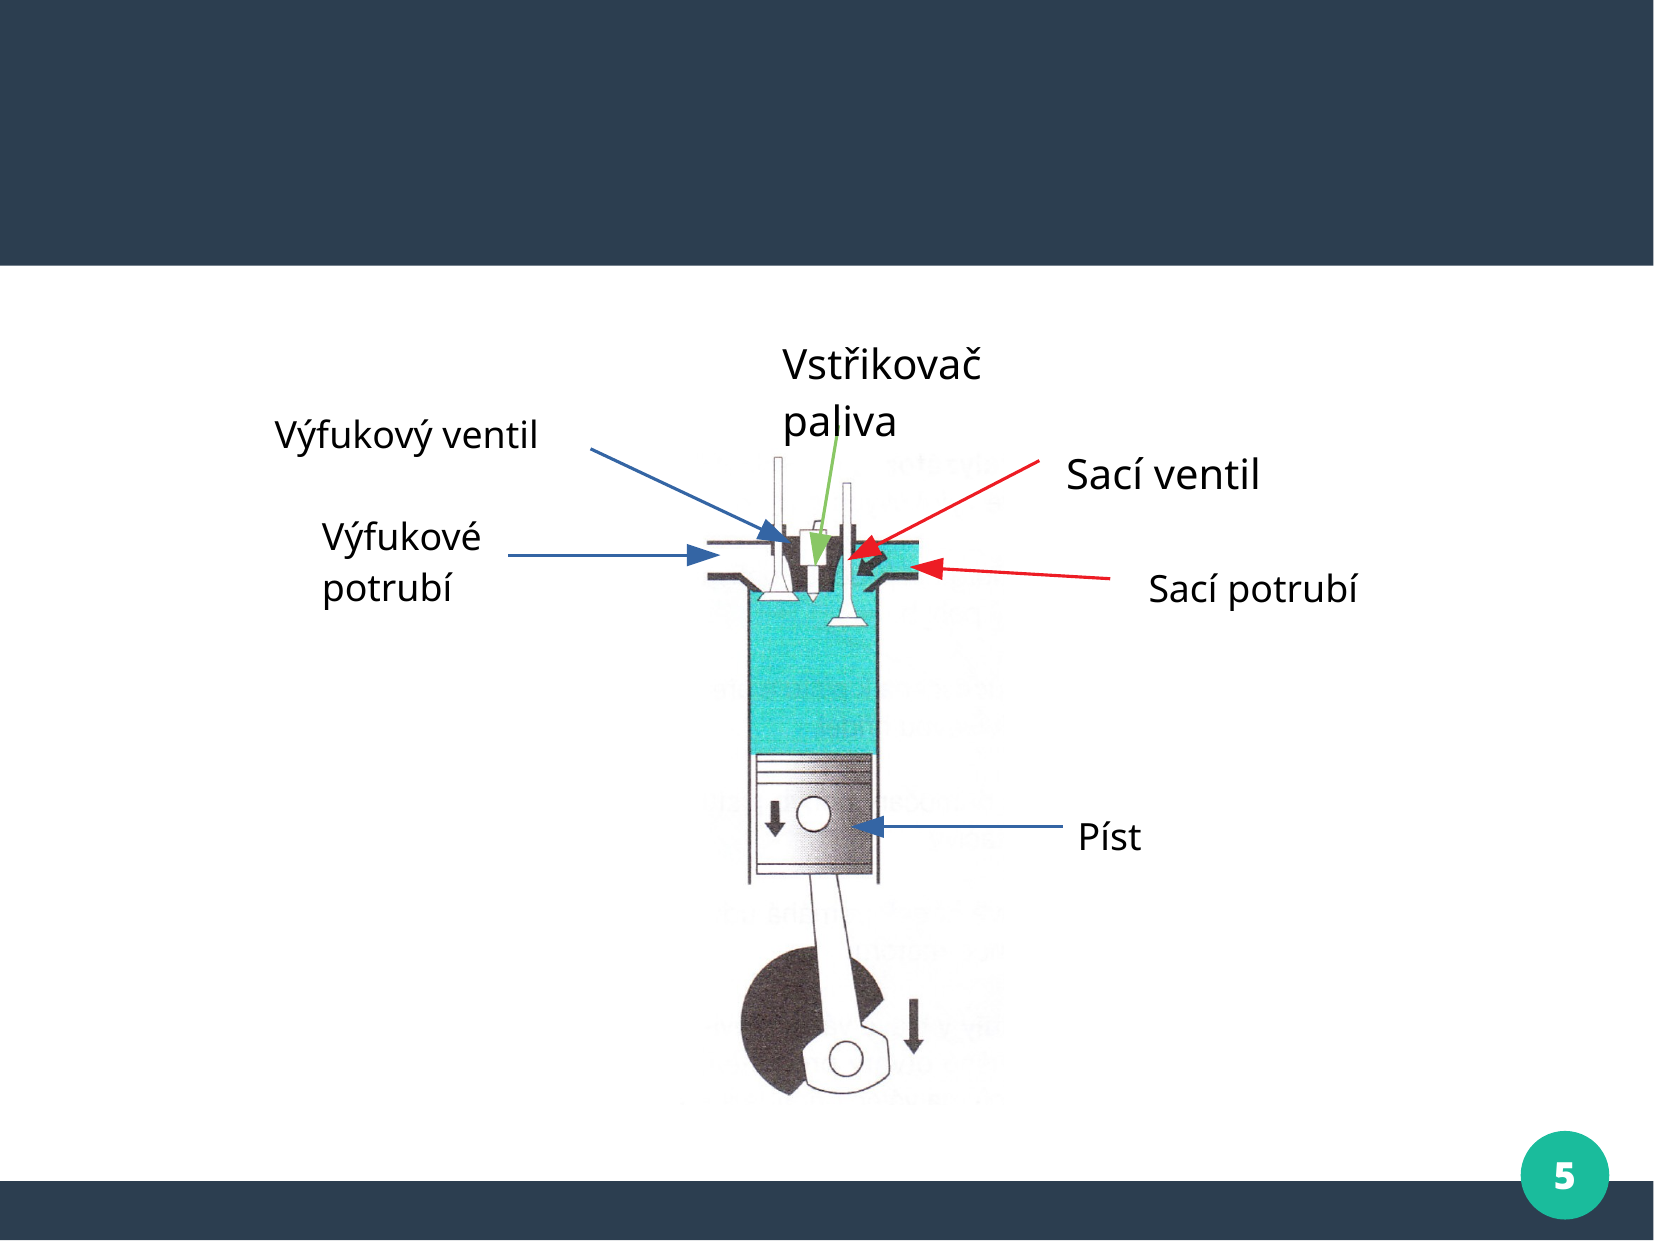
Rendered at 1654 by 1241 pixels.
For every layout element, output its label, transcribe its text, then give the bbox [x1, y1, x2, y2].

text_box Sací potrubí [1133, 555, 1394, 614]
text_box Vstřikovač paliva [767, 327, 1052, 473]
picture [673, 448, 1004, 1105]
text_box Výfukové potrubí [307, 503, 520, 606]
text_box Píst [1062, 803, 1347, 862]
text_box Sací ventil [1051, 437, 1335, 549]
text_box Výfukový ventil [259, 401, 591, 504]
